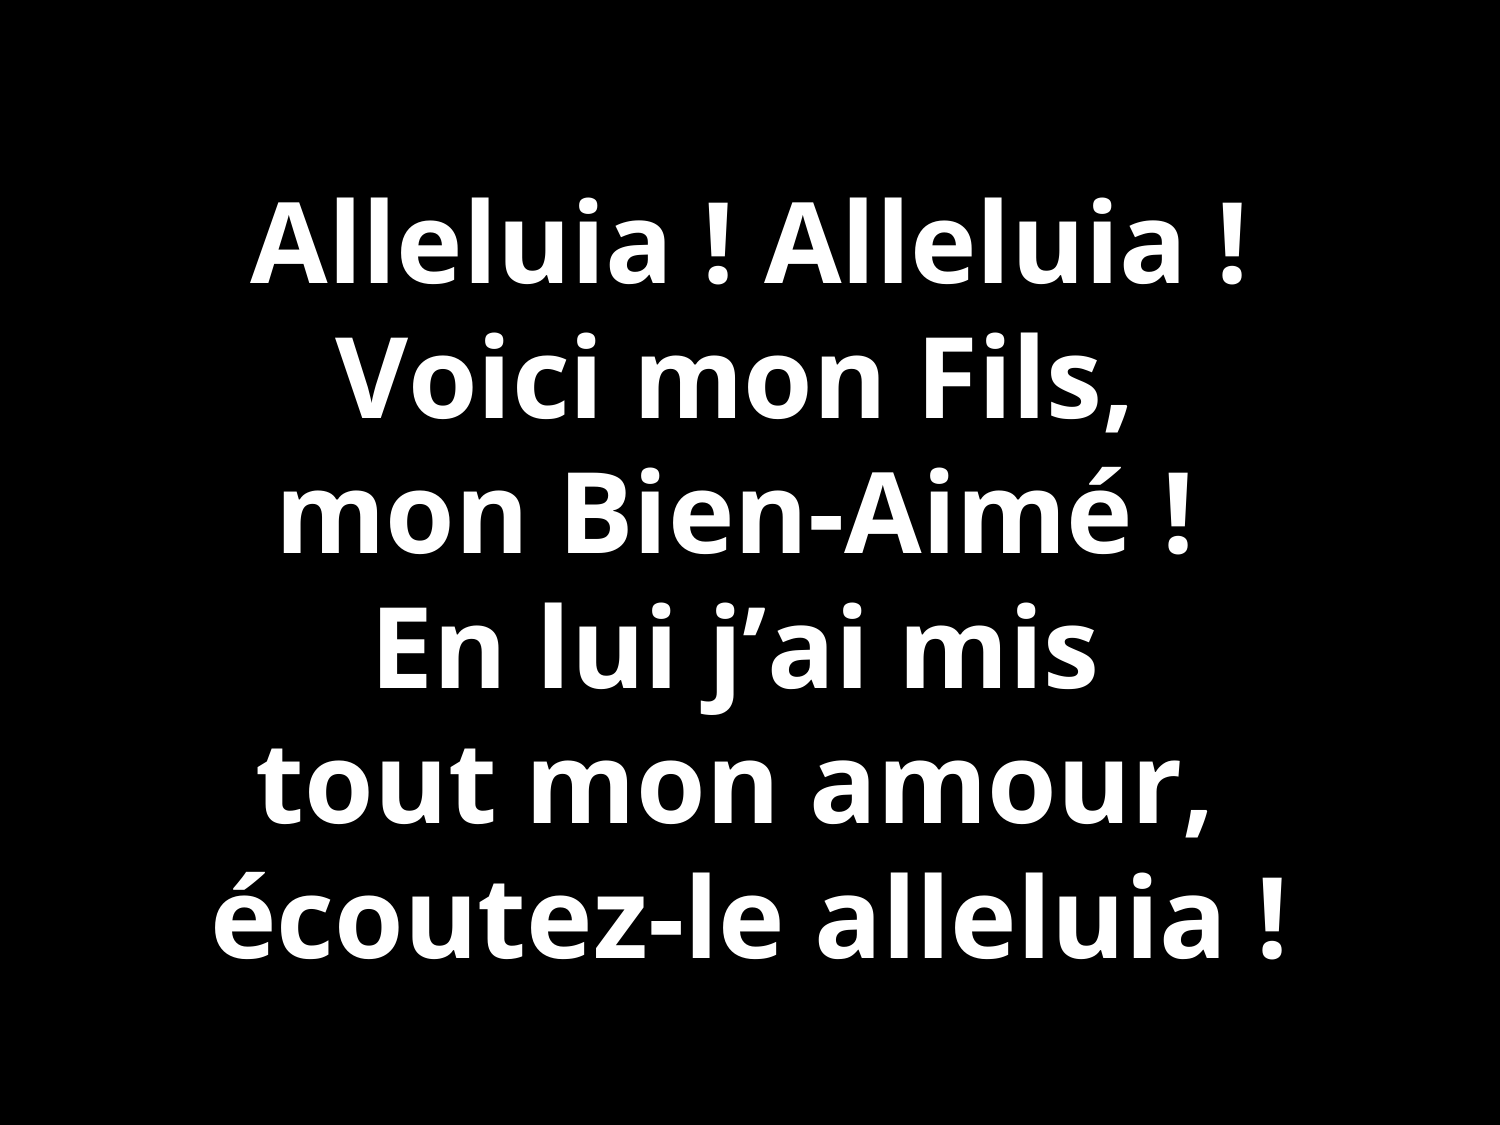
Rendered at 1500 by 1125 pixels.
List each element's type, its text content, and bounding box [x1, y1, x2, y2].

text_box Alleluia ! Alleluia ! Voici mon Fils, mon Bien-Aimé ! En lui j’ai mis tout mon amour, écoutez-le alleluia ! [0, 66, 1500, 591]
